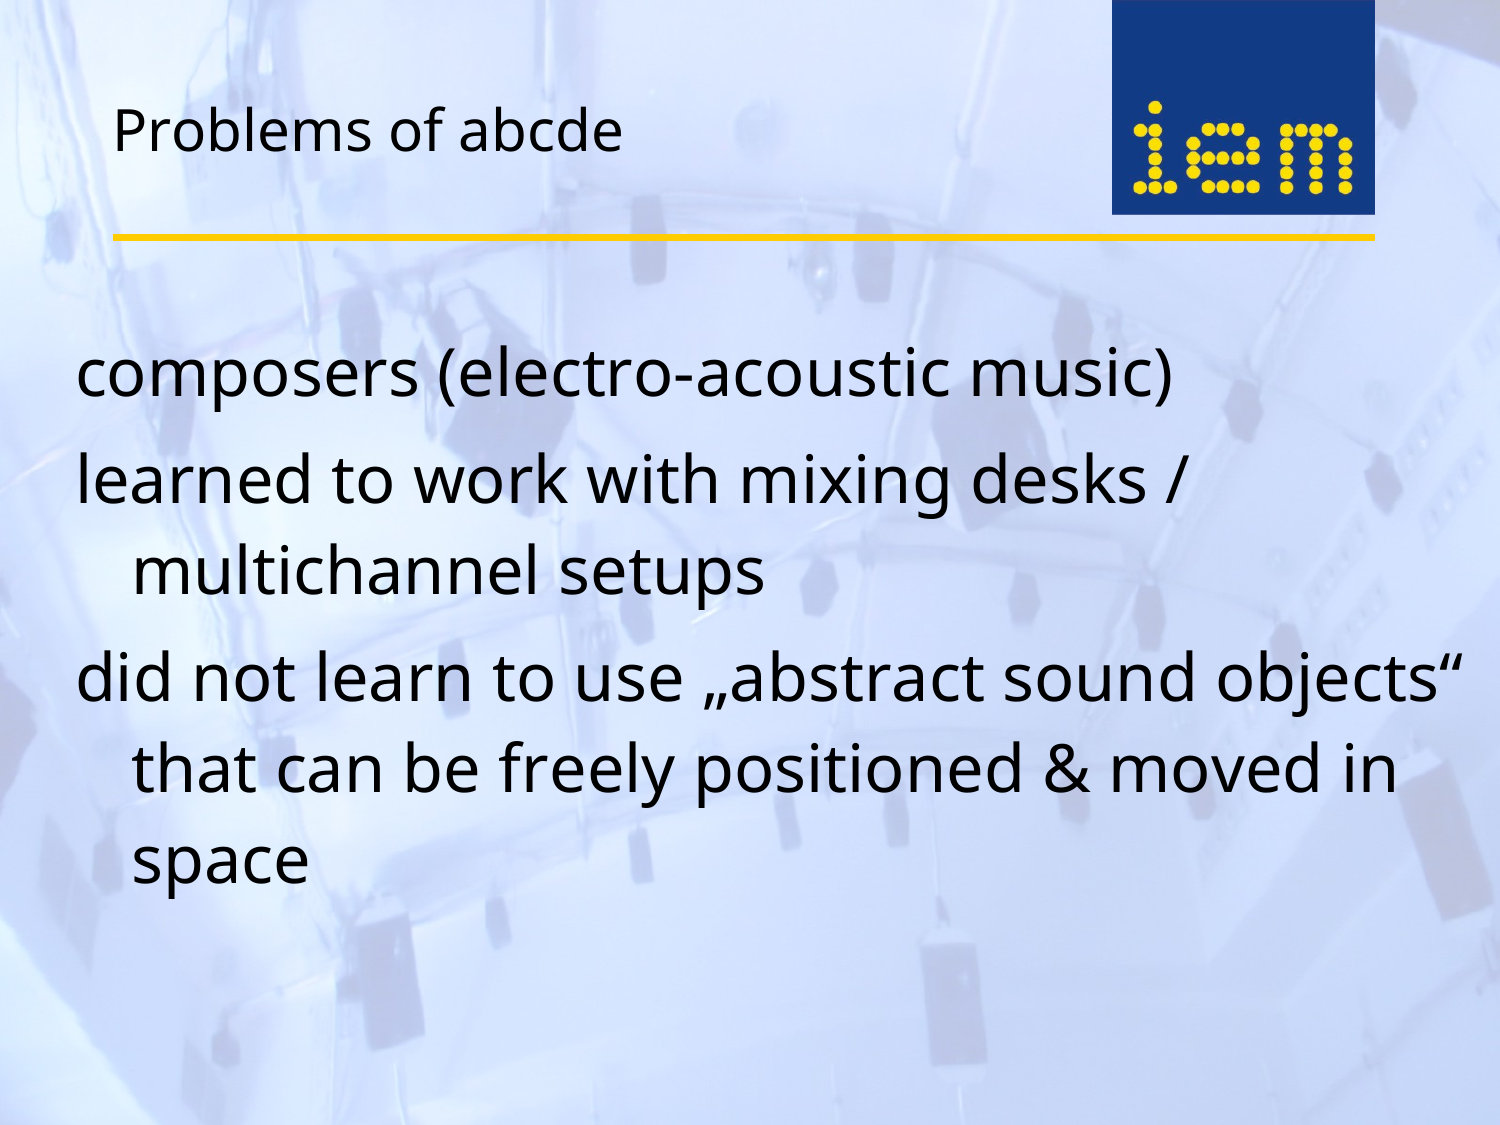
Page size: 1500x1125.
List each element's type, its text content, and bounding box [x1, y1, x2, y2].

picture [0, 0, 1500, 1125]
list composers (electro-acoustic music) learned to work with mixing desks / multichannel setups did not learn to use „abstract sound objects“ that can be freely positioned & moved in space [75, 324, 1477, 842]
title Problems of abcde [112, 42, 1375, 216]
